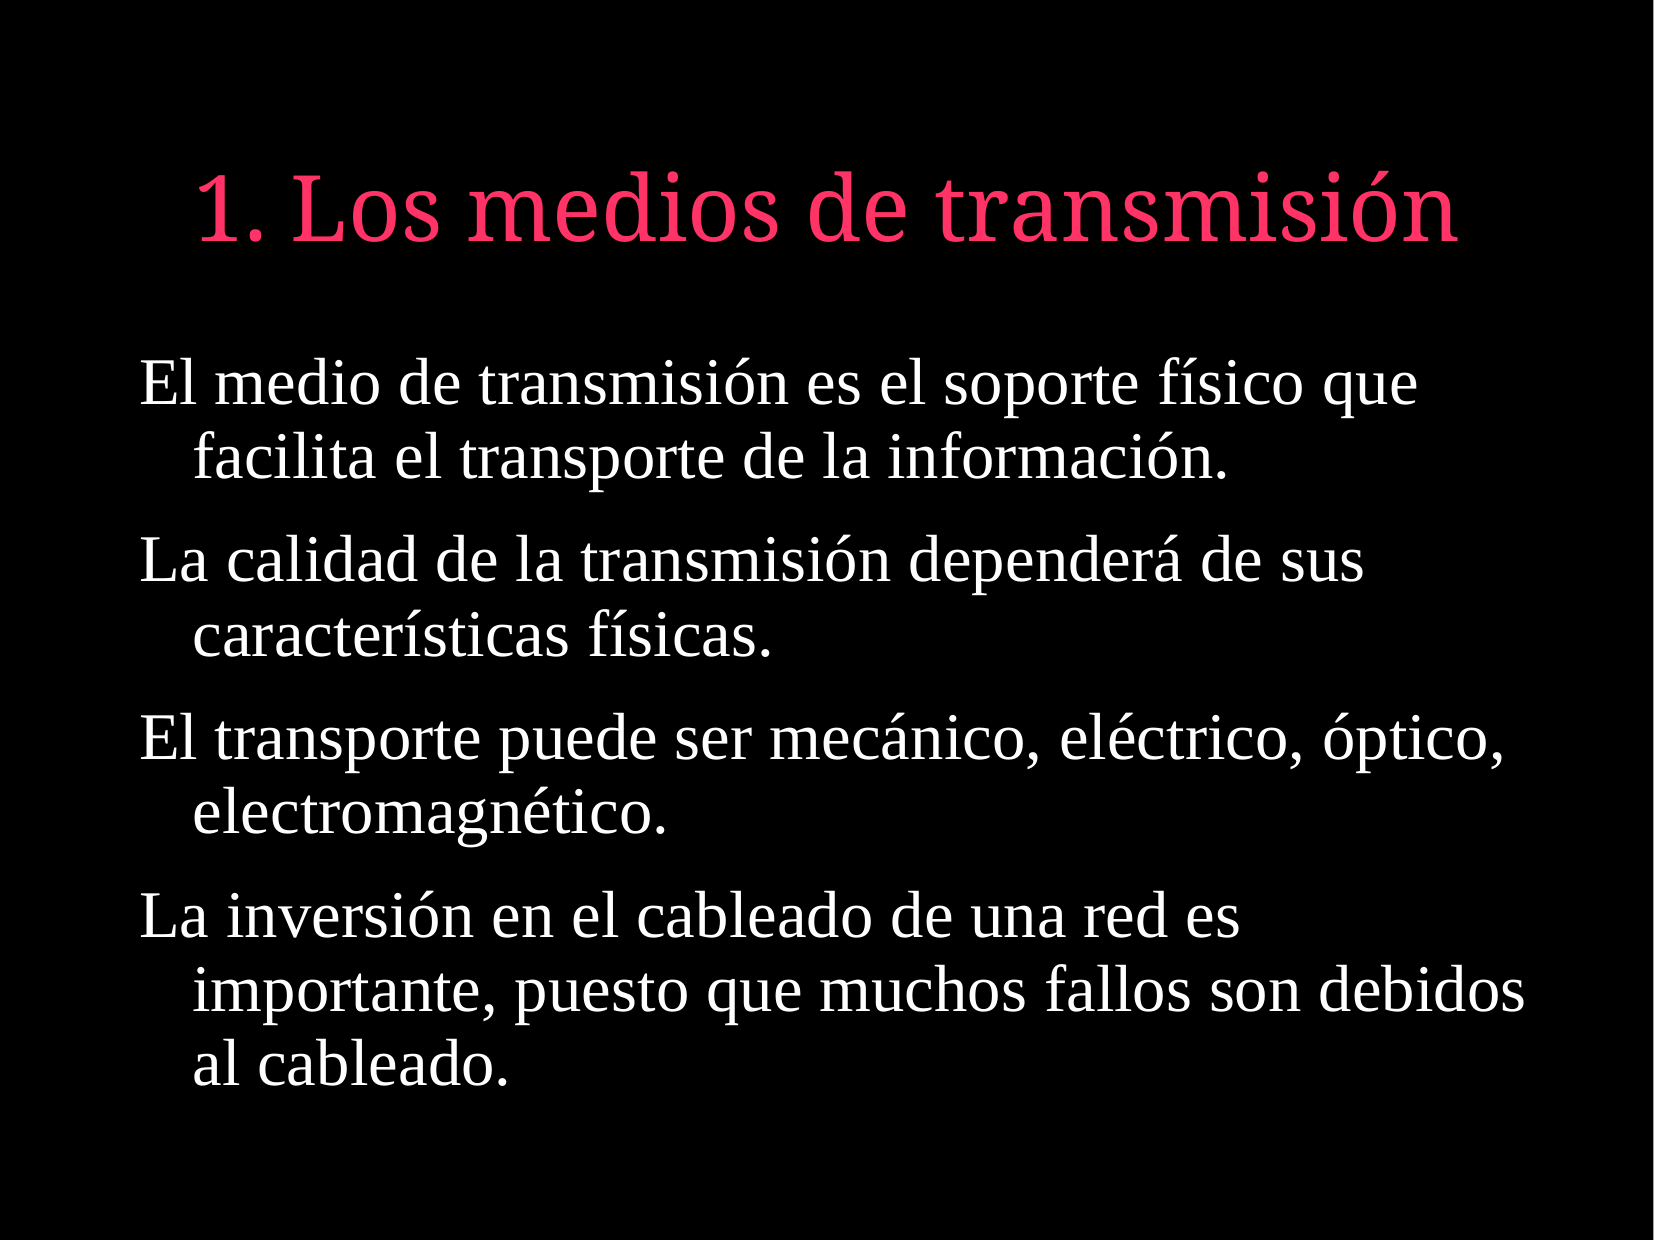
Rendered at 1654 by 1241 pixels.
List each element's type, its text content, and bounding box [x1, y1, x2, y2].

title 1. Los medios de transmisión [121, 102, 1534, 311]
list El medio de transmisión es el soporte físico que facilita el transporte de la información. La calidad de la transmisión dependerá de sus características físicas. El transporte puede ser mecánico, eléctrico, óptico, electromagnético. La inversión en el cableado de una red es importante, puesto que muchos fallos son debidos al cableado. [121, 344, 1534, 1127]
